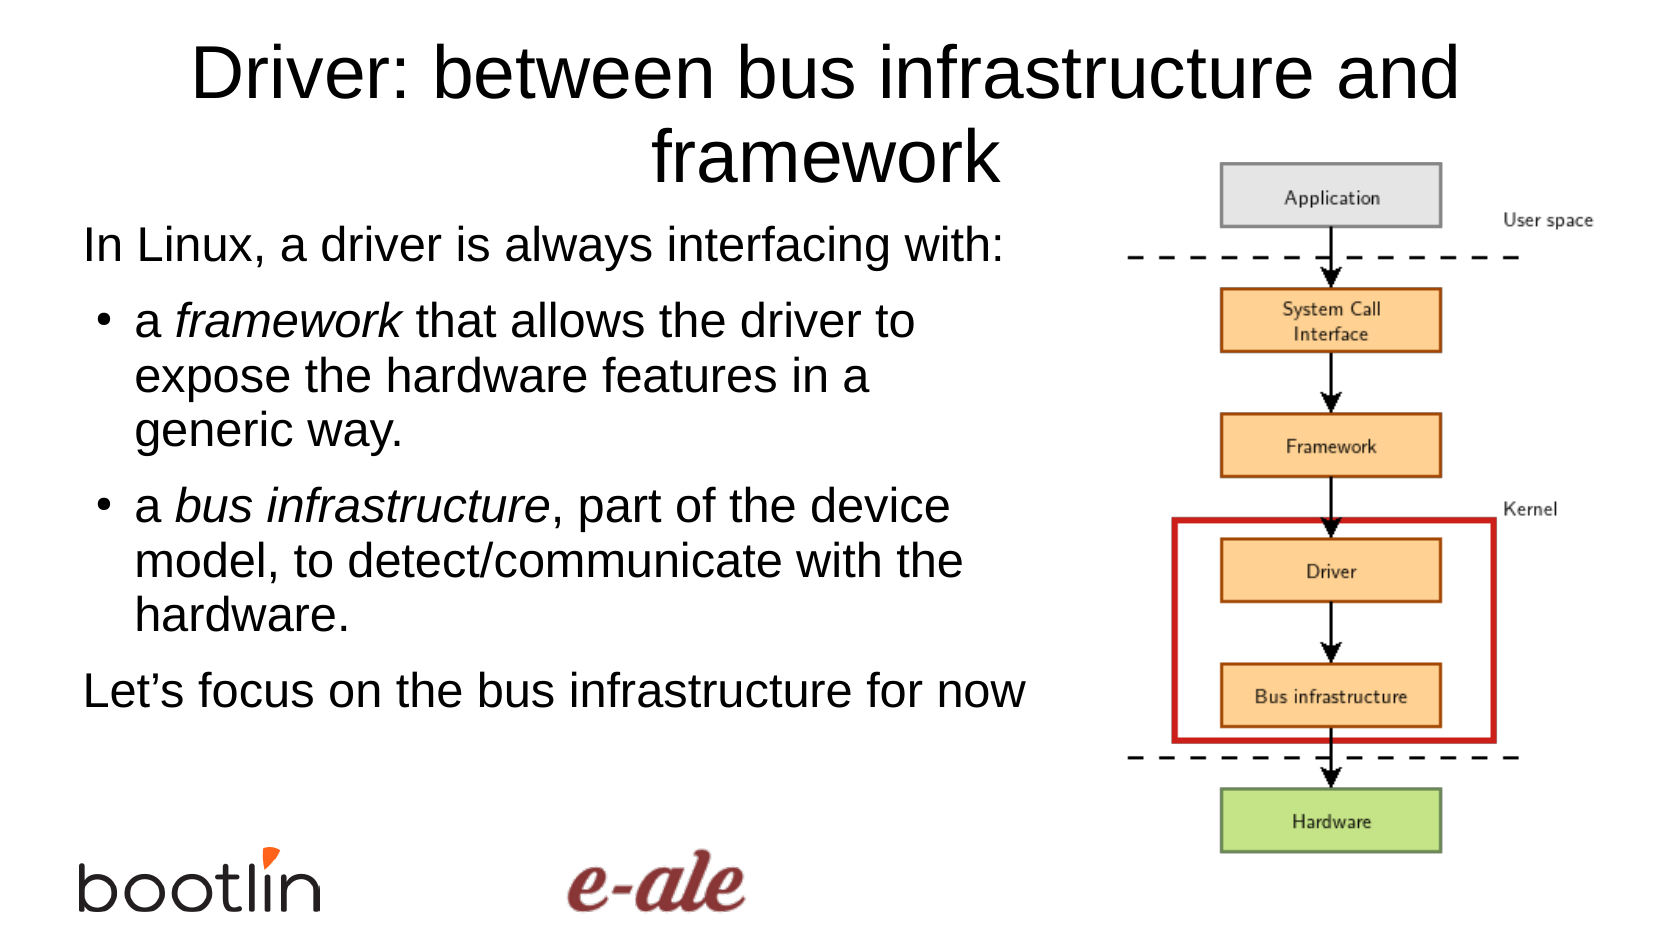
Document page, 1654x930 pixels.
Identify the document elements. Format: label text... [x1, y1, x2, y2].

list In Linux, a driver is always interfacing with: a framework that allows the driver to expose the hardware features in a generic way. a bus infrastructure, part of the device model, to detect/communicate with the hardware. Let’s focus on the bus infrastructure for now [82, 217, 1036, 757]
title Driver: between bus infrastructure and framework [82, 30, 1571, 199]
picture [1125, 161, 1594, 856]
picture [79, 847, 320, 912]
picture [565, 847, 749, 915]
